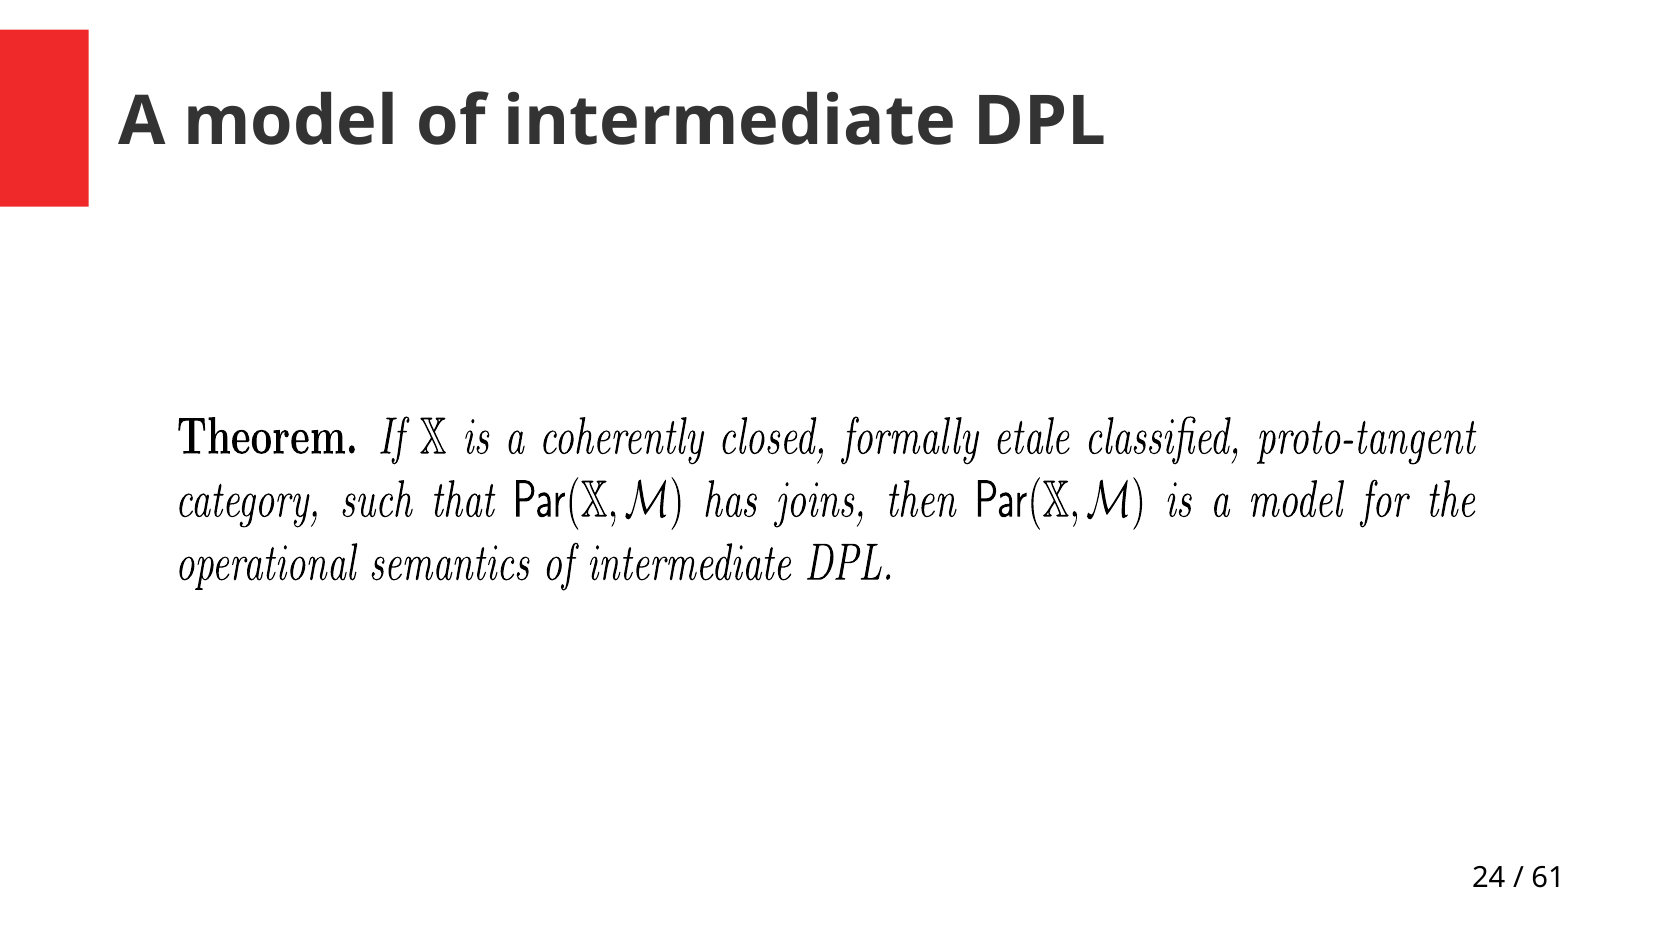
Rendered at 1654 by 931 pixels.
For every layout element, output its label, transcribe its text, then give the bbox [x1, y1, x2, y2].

title A model of intermediate DPL [118, 29, 1595, 207]
text_box [177, 416, 1477, 591]
